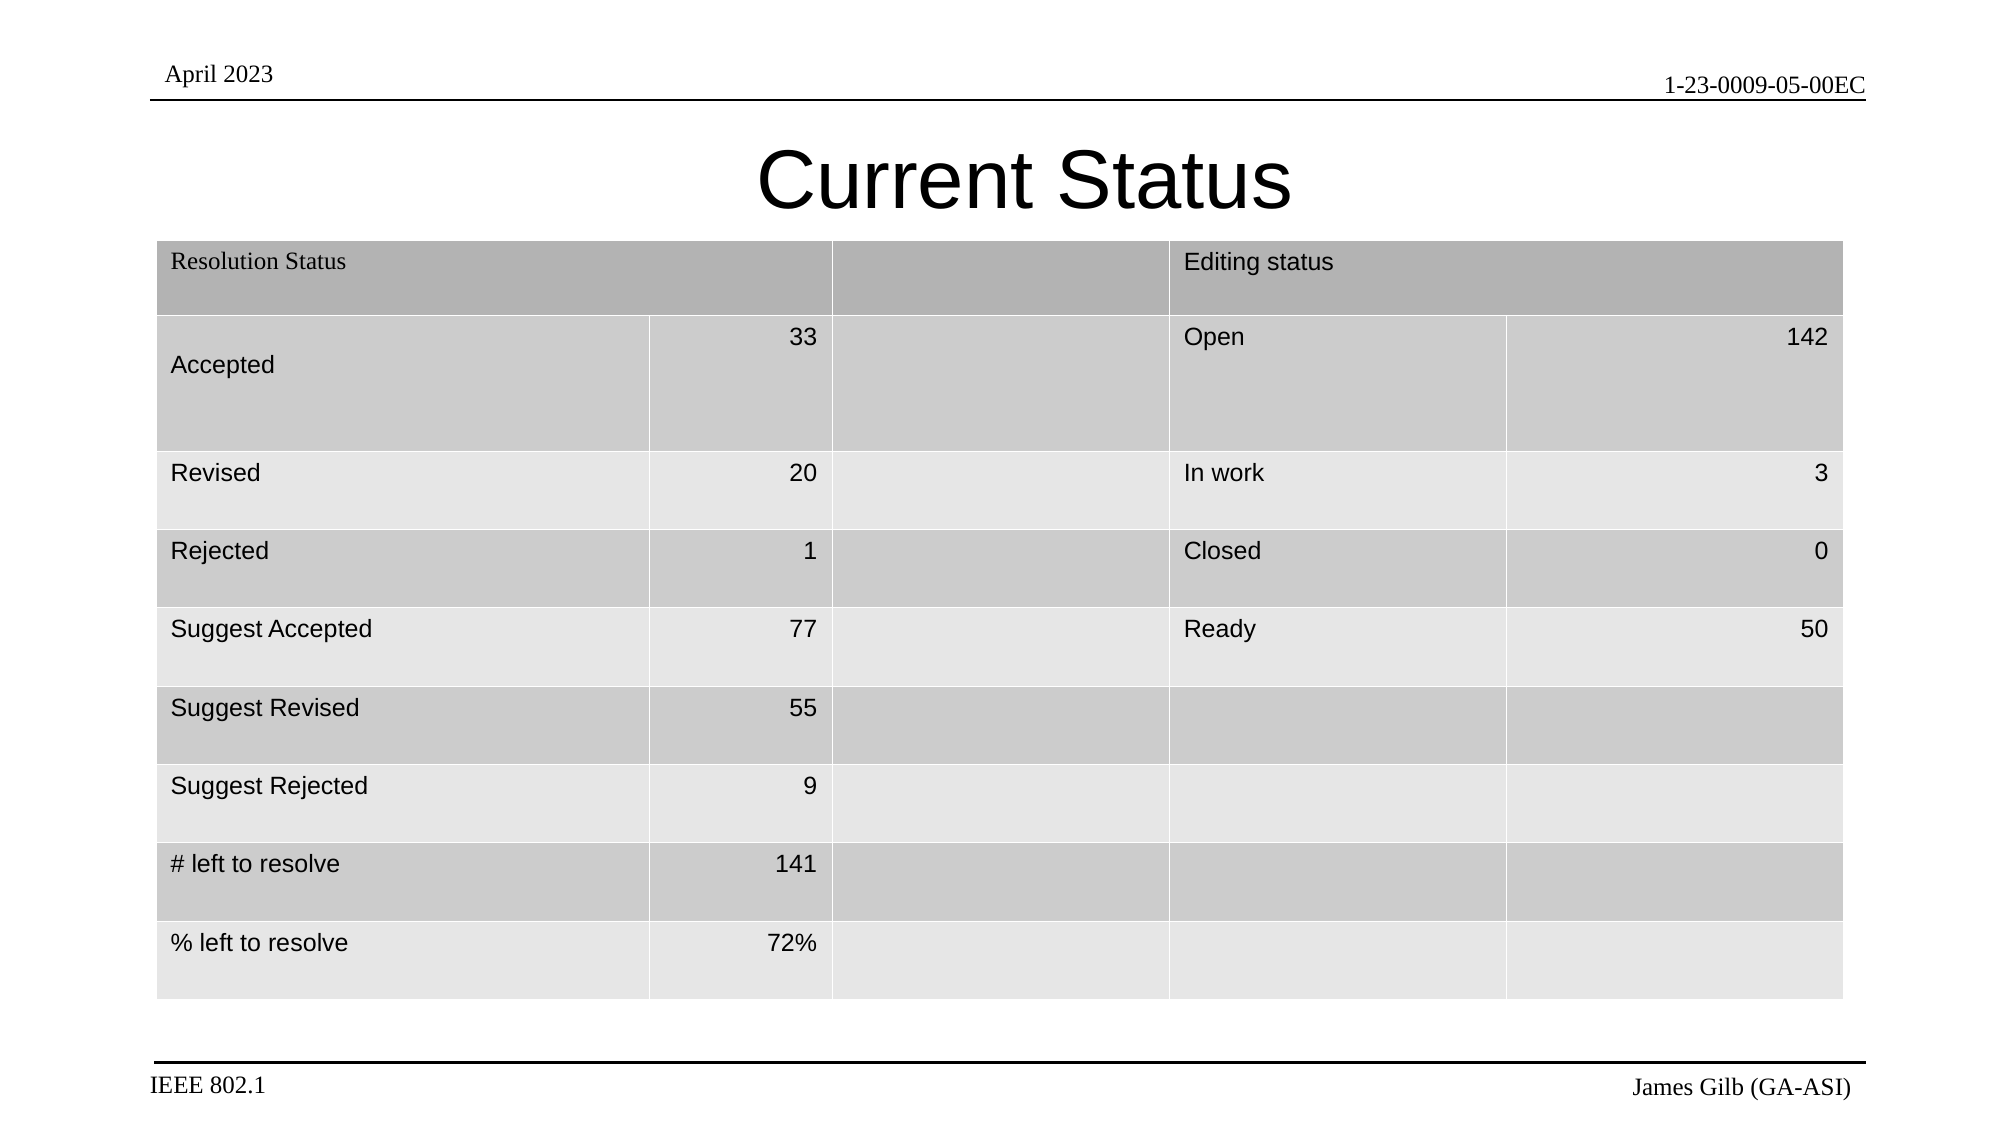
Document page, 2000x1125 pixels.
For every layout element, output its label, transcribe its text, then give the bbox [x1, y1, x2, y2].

table_cell Closed [1170, 530, 1506, 607]
table_cell [833, 316, 1169, 451]
title Current Status [149, 112, 1900, 238]
table_cell [833, 608, 1169, 686]
table_cell [833, 687, 1169, 764]
table_cell 0 [1507, 530, 1843, 607]
table_cell 1 [650, 530, 832, 607]
table_cell Suggest Rejected [157, 765, 649, 842]
table_cell [1170, 843, 1506, 921]
table_cell # left to resolve [157, 843, 649, 921]
table_cell 77 [650, 608, 832, 686]
table_cell % left to resolve [157, 922, 649, 999]
table_cell Accepted [157, 316, 649, 451]
table_cell [1507, 922, 1843, 999]
table_header [833, 241, 1169, 315]
table_cell Open [1170, 316, 1506, 451]
table_cell Suggest Revised [157, 687, 649, 764]
table_cell [1170, 922, 1506, 999]
table_cell [1170, 765, 1506, 842]
table_cell Ready [1170, 608, 1506, 686]
table_cell [1507, 843, 1843, 921]
table_cell Suggest Accepted [157, 608, 649, 686]
table_cell [1507, 687, 1843, 764]
table_cell 33 [650, 316, 832, 451]
table_cell 9 [650, 765, 832, 842]
table_cell [833, 843, 1169, 921]
table_cell 3 [1507, 452, 1843, 529]
table_cell 50 [1507, 608, 1843, 686]
table_cell [833, 452, 1169, 529]
table_cell [833, 765, 1169, 842]
table_cell 141 [650, 843, 832, 921]
table_cell 142 [1507, 316, 1843, 451]
table_cell 72% [650, 922, 832, 999]
table_cell Revised [157, 452, 649, 529]
table_cell [833, 922, 1169, 999]
table_cell Rejected [157, 530, 649, 607]
table_cell [1170, 687, 1506, 764]
table_cell 20 [650, 452, 832, 529]
table_cell [1507, 765, 1843, 842]
table_header Resolution Status [157, 241, 832, 315]
table_header Editing status [1170, 241, 1843, 315]
table_cell In work [1170, 452, 1506, 529]
table_cell [833, 530, 1169, 607]
table_cell 55 [650, 687, 832, 764]
